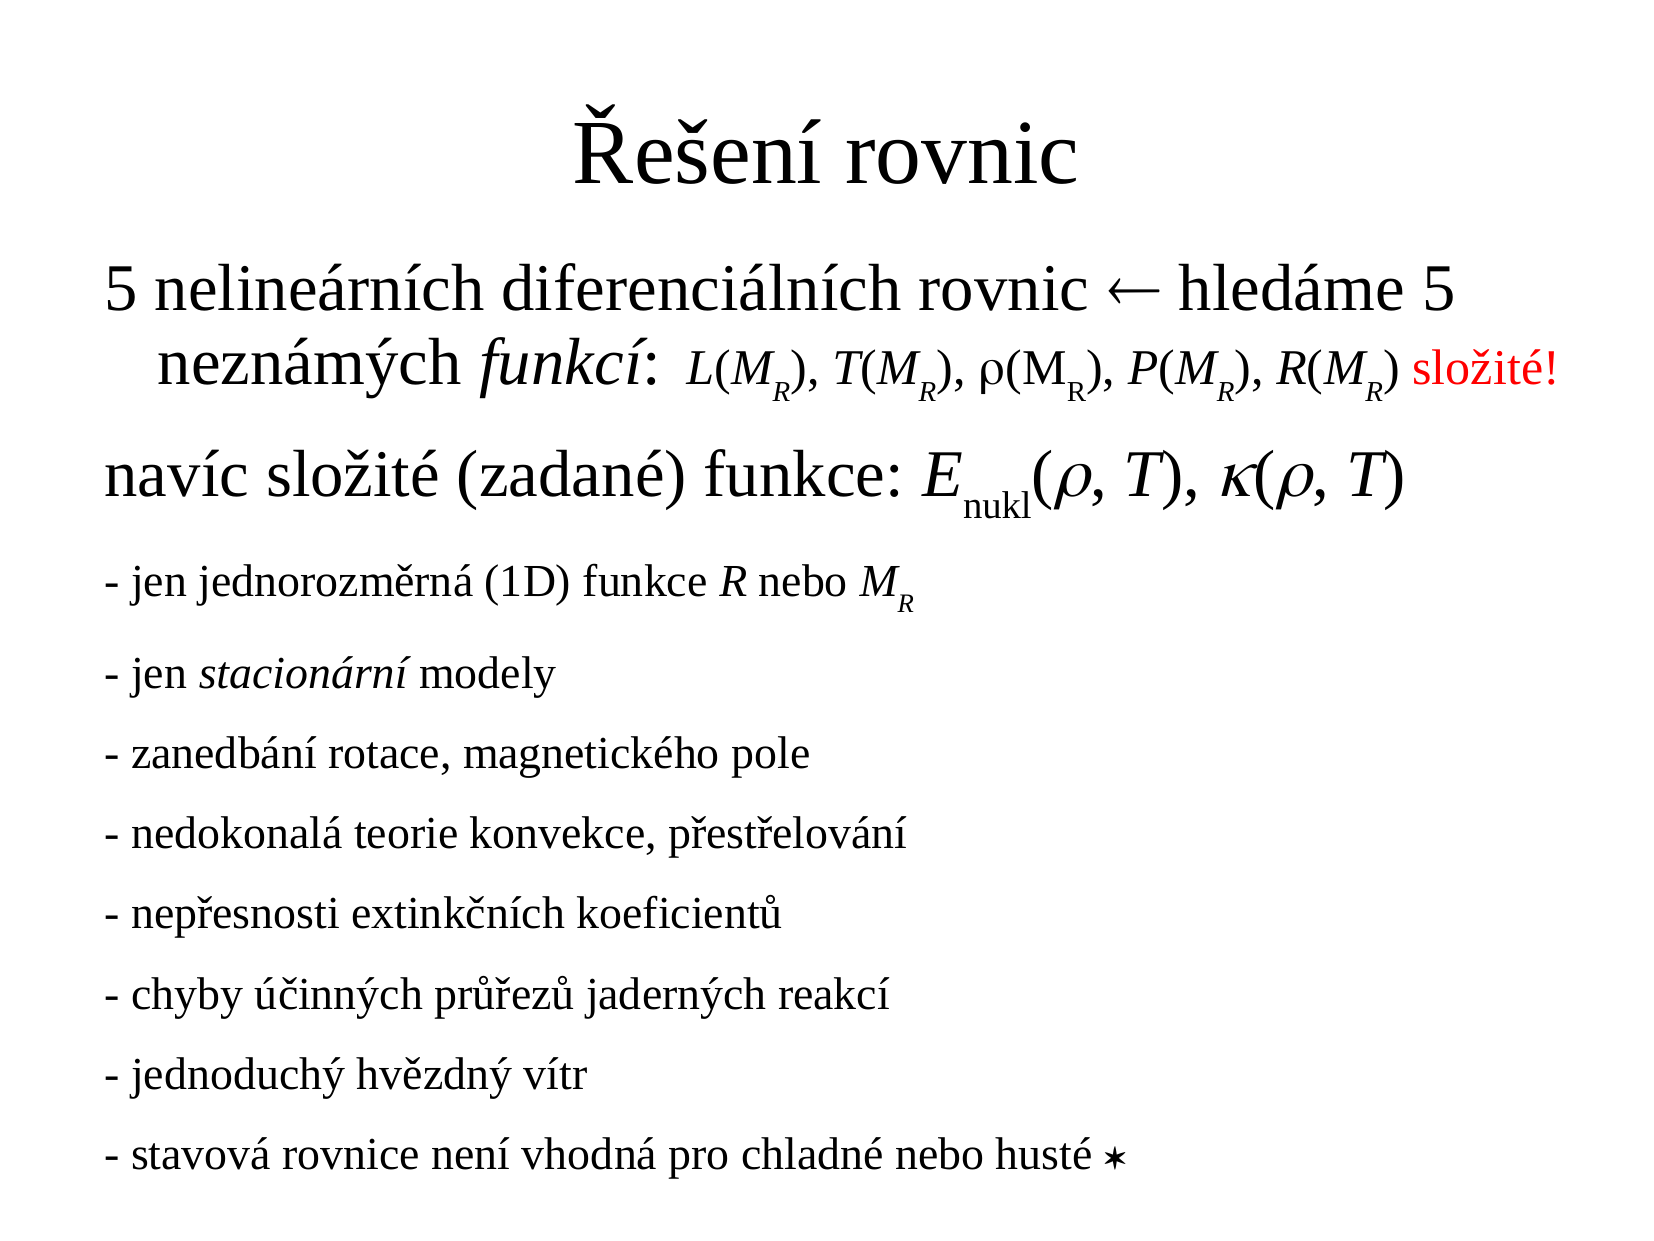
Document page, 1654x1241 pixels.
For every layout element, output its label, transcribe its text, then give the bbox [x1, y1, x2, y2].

title Řešení rovnic [82, 56, 1571, 250]
list 5 nelineárních diferenciálních rovnic  hledáme 5 neznámých funkcí: L(MR), T(MR), r(MR), P(MR), R(MR) složité! navíc složité (zadané) funkce: Enukl(r, T), k(r, T) - jen jednorozměrná (1D) funkce R nebo MR - jen stacionární modely - zanedbání rotace, magnetického pole - nedokonalá teorie konvekce, přestřelování - nepřesnosti extinkčních koeficientů - chyby účinných průřezů jaderných reakcí - jednoduchý hvězdný vítr - stavová rovnice není vhodná pro chladné nebo husté * [86, 250, 1576, 1205]
